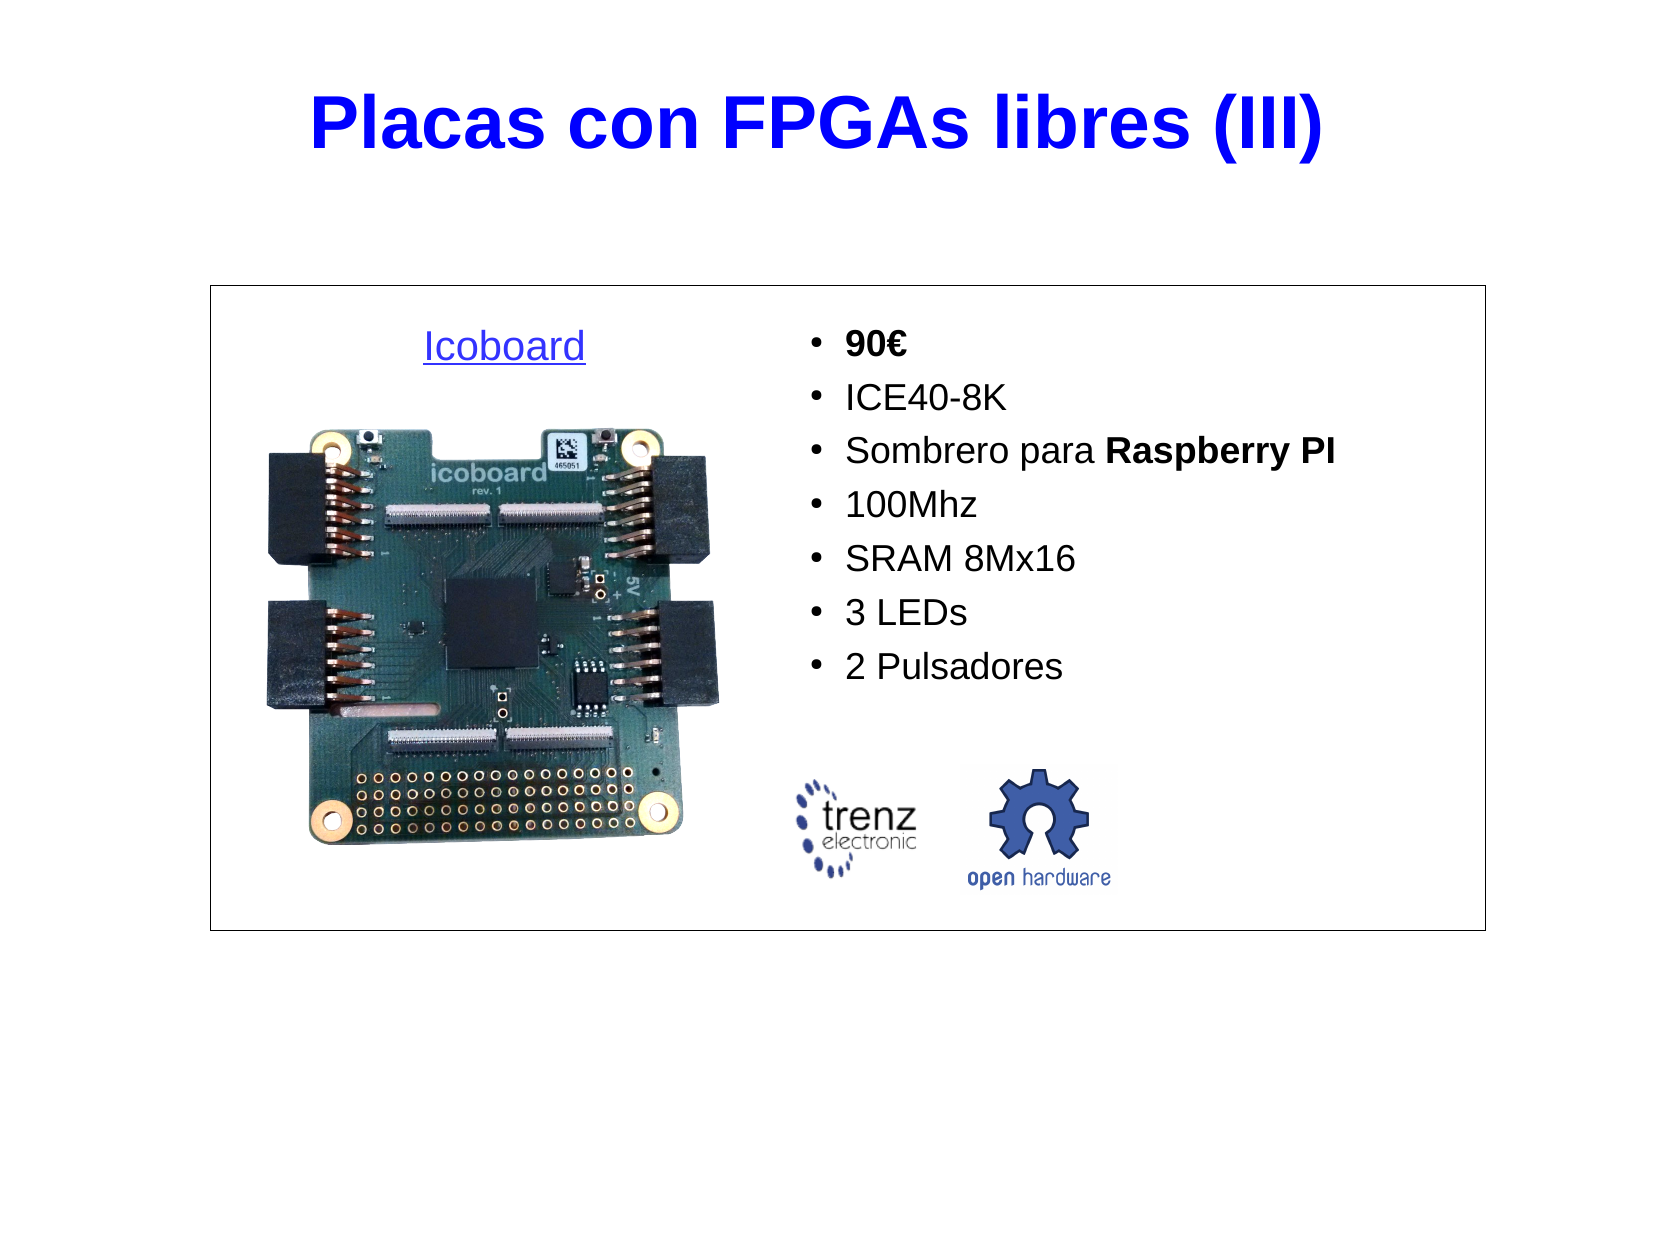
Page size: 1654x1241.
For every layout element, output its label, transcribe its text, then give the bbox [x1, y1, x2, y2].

text_box 90€ ICE40-8K Sombrero para Raspberry PI 100Mhz SRAM 8Mx16 3 LEDs 2 Pulsadores [795, 315, 1441, 737]
picture [255, 419, 1118, 895]
text_box [210, 285, 1486, 931]
text_box Icoboard [408, 315, 616, 377]
text_box Placas con FPGAs libres (III) [90, 73, 1546, 211]
